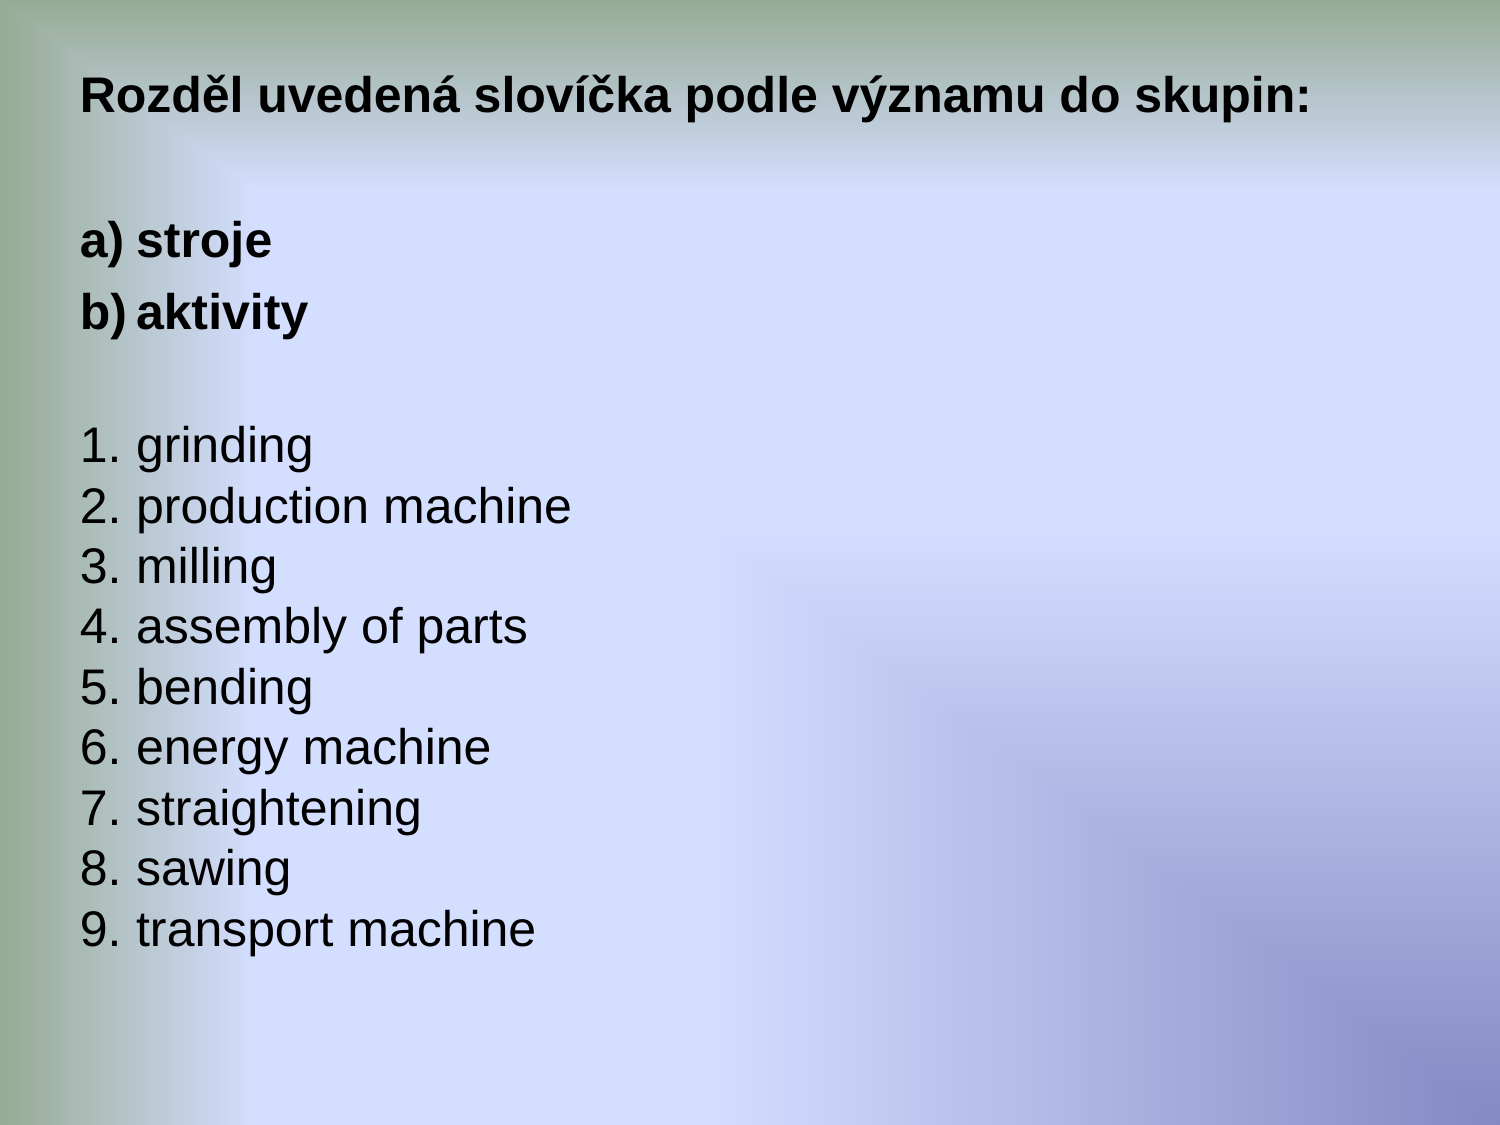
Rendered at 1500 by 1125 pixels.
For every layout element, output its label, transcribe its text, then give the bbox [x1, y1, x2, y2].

picture [0, 0, 1500, 1125]
list Rozděl uvedená slovíčka podle významu do skupin: stroje aktivity grinding production machine milling assembly of parts bending energy machine straightening sawing transport machine [64, 54, 1415, 1125]
